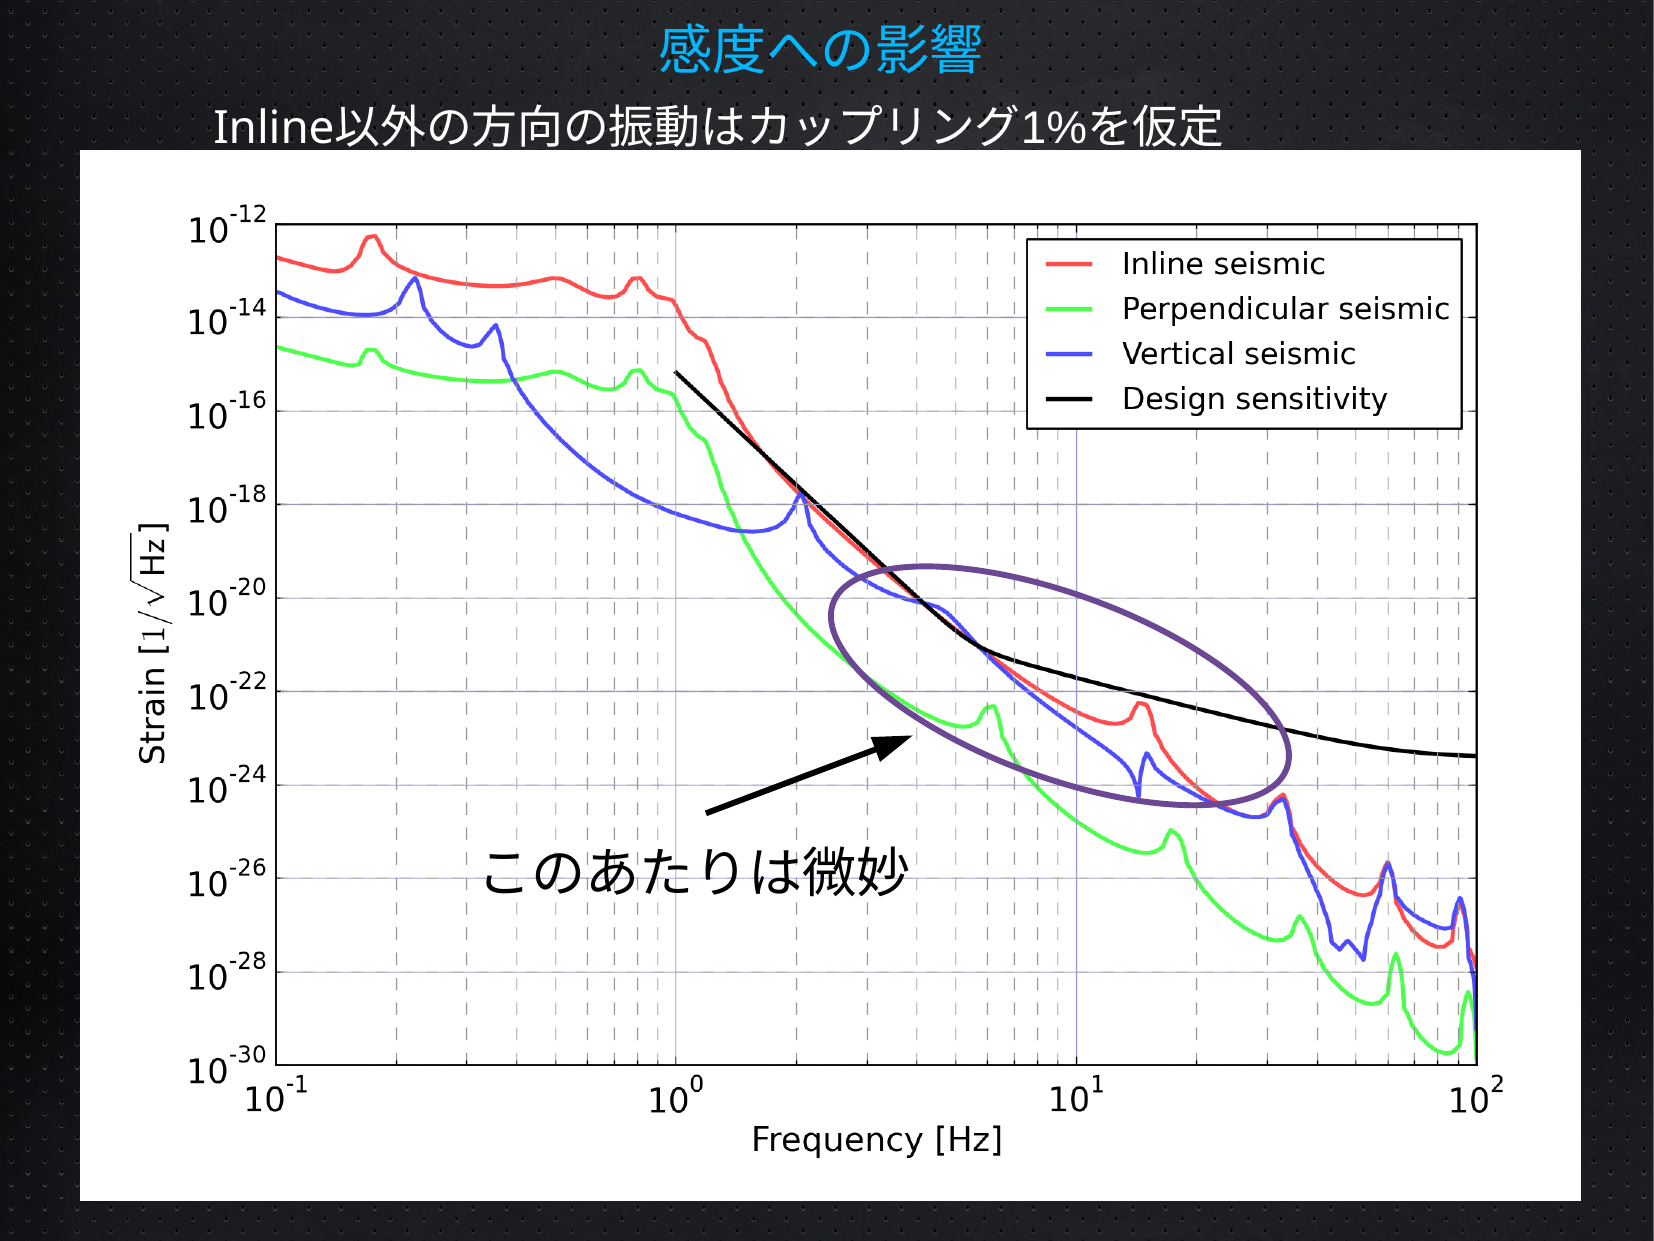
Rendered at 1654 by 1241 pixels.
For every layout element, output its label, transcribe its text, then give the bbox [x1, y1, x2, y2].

text_box Inline以外の方向の振動はカップリング1%を仮定 [198, 83, 1166, 150]
picture [0, 0, 1654, 1241]
text_box このあたりは微妙 [462, 822, 894, 892]
title 感度への影響 [76, 10, 1565, 81]
